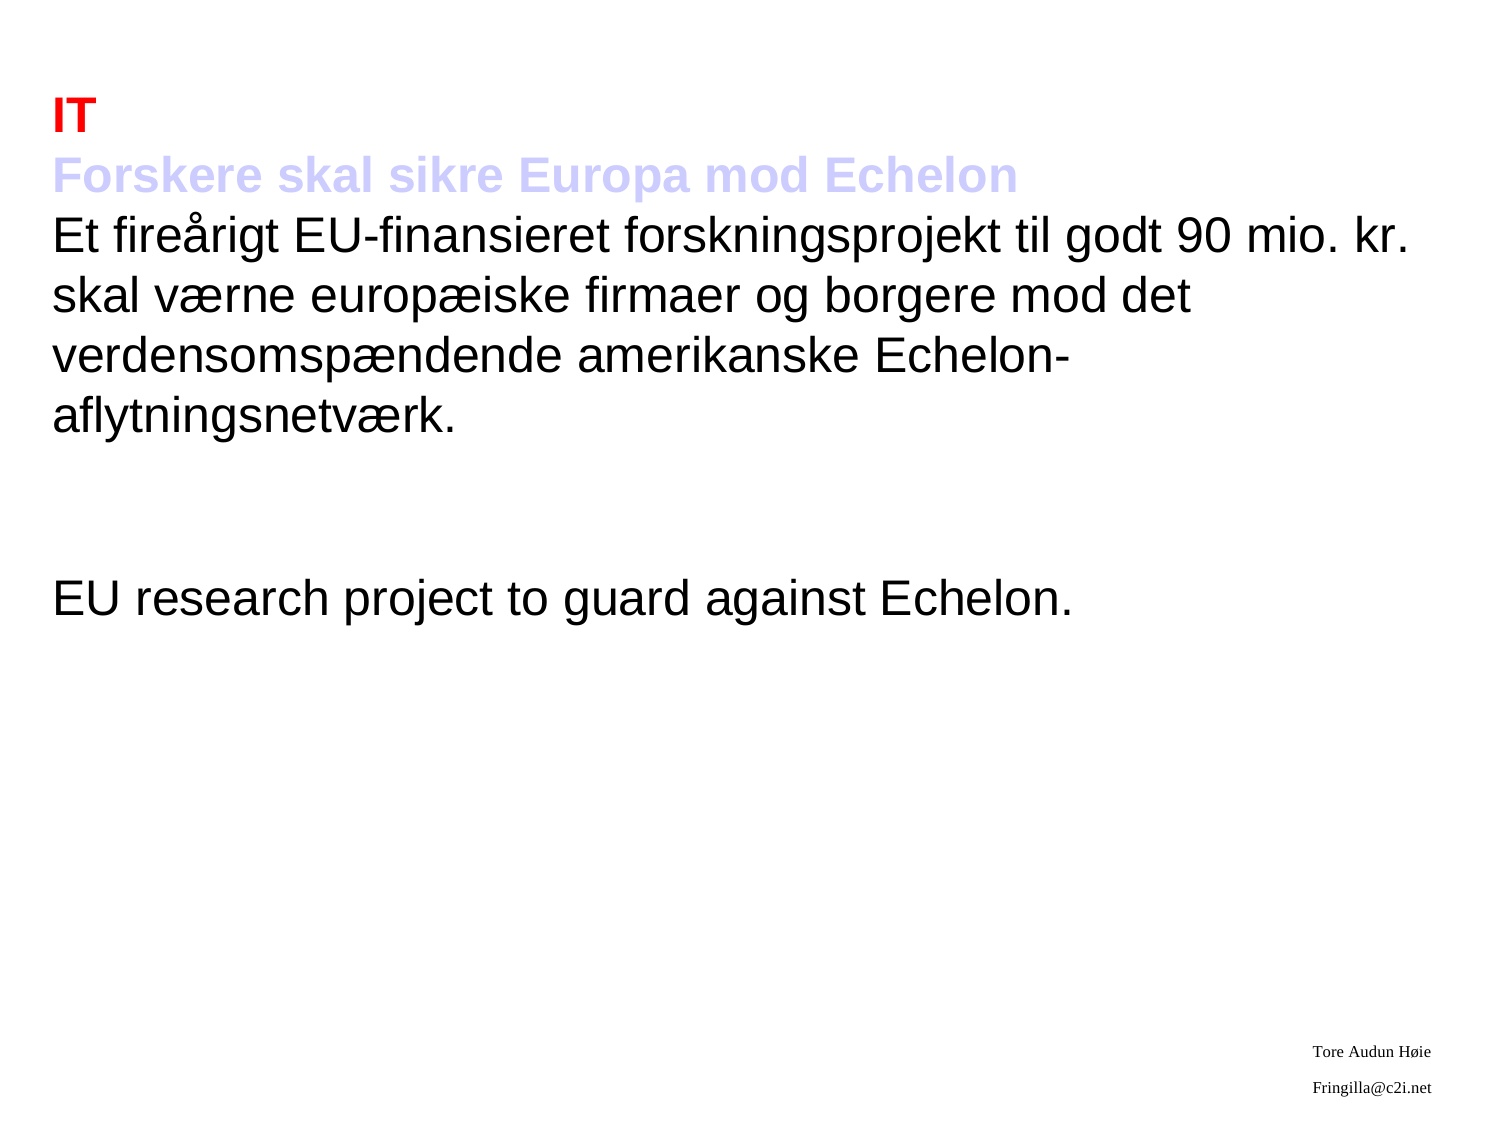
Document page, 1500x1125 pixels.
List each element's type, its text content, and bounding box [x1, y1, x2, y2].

text_box Tore Audun Høie Fringilla@c2i.net [1297, 1033, 1500, 1105]
text_box IT Forskere skal sikre Europa mod Echelon Et fireårigt EU-finansieret forskningsprojekt til godt 90 mio. kr. skal værne europæiske firmaer og borgere mod det verdensomspændende amerikanske Echelon-aflytningsnetværk. EU research project to guard against Echelon. [37, 74, 1438, 633]
